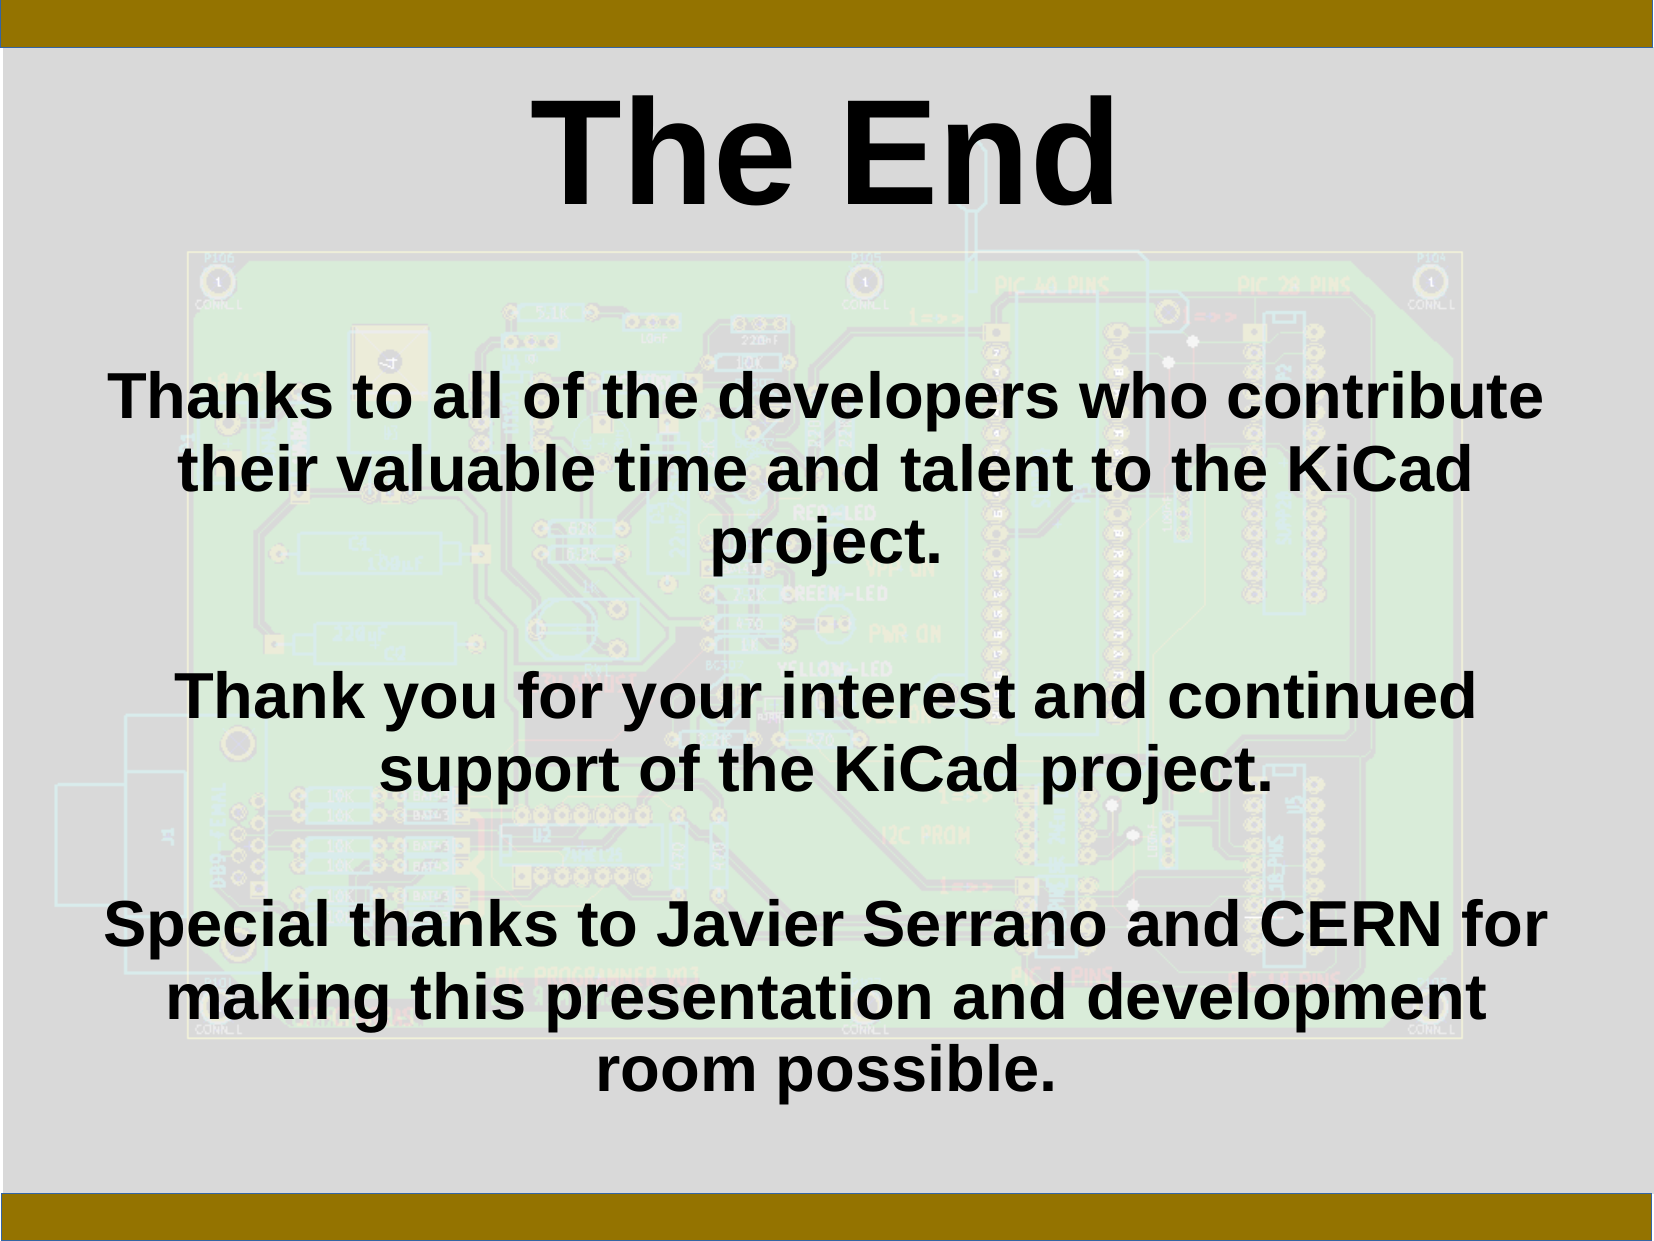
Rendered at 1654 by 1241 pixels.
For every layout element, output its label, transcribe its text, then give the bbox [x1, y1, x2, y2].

title The End [82, 49, 1571, 257]
text_box [1, 1193, 1652, 1241]
picture [3, 47, 1654, 1194]
text_box [0, 0, 1653, 48]
list Thanks to all of the developers who contribute their valuable time and talent to the KiCad project. Thank you for your interest and continued support of the KiCad project. Special thanks to Javier Serrano and CERN for making this presentation and development room possible. [82, 360, 1571, 1111]
